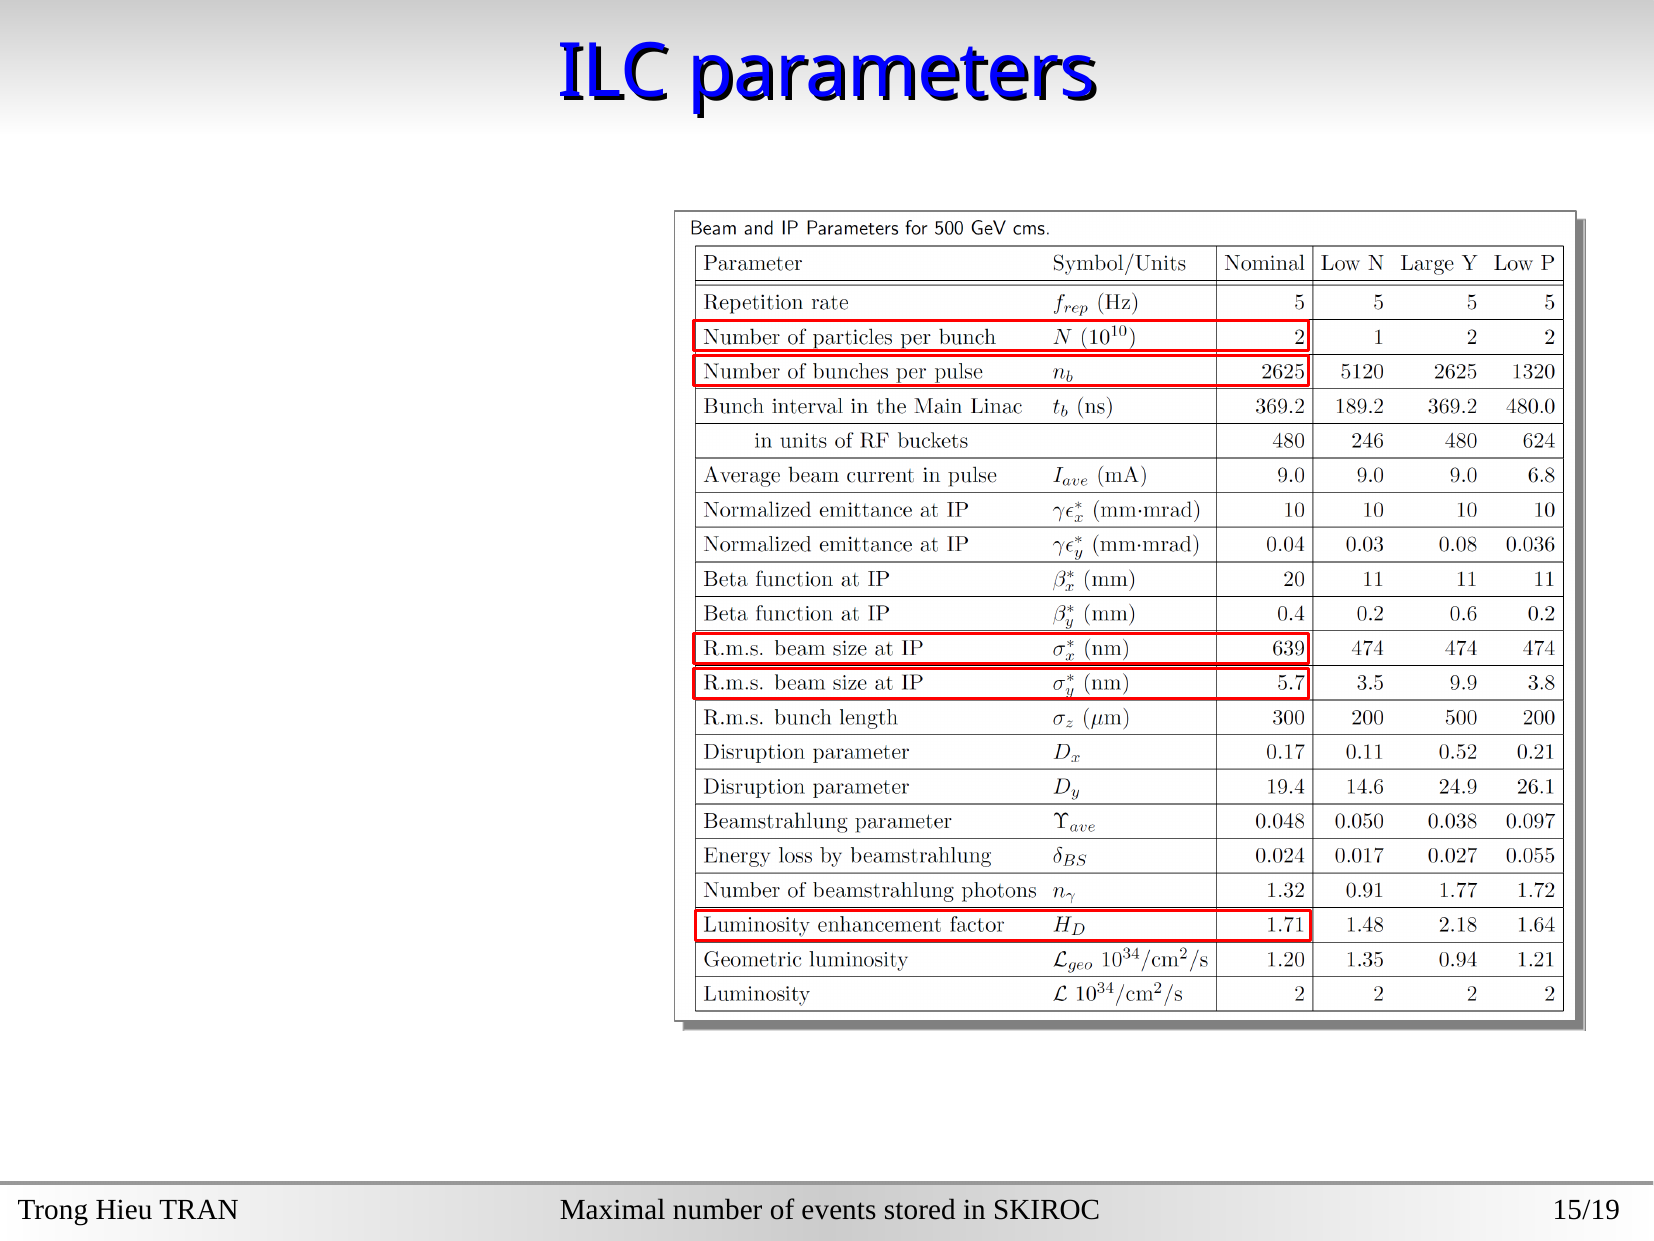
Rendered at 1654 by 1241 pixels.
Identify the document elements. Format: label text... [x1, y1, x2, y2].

picture [675, 211, 1576, 1021]
title ILC parameters [0, 0, 1654, 136]
